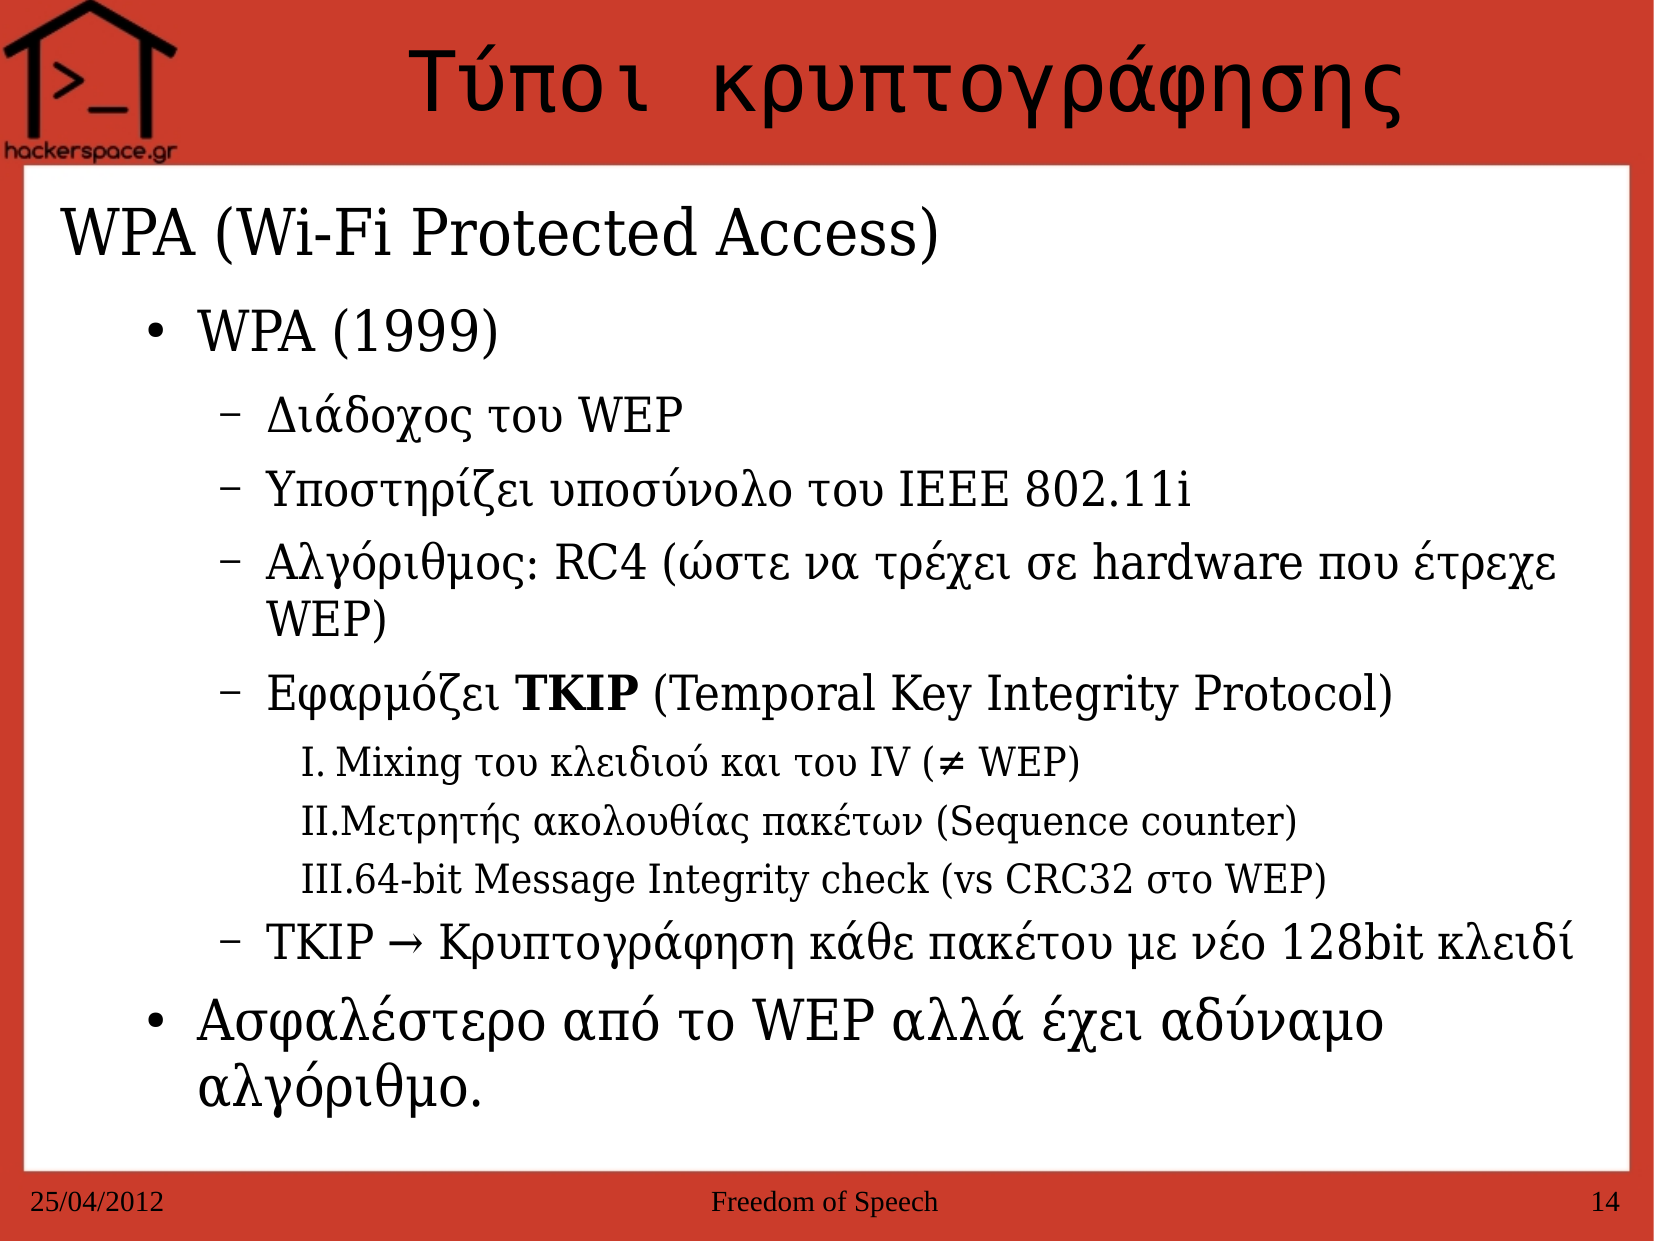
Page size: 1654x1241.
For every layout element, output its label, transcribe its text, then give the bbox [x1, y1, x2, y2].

picture [0, 0, 1654, 1241]
list WPA (Wi-Fi Protected Access) WPA (1999) Διάδοχος του WEP Υποστηρίζει υποσύνολο του IEEE 802.11i Αλγόριθμος: RC4 (ώστε να τρέχει σε hardware που έτρεχε WEP) Εφαρμόζει TKIP (Temporal Key Integrity Protocol) Mixing του κλειδιού και του IV (≠ WEP) Μετρητής ακολουθίας πακέτων (Sequence counter) 64-bit Message Integrity check (vs CRC32 στο WEP) TKIP → Κρυπτογράφηση κάθε πακέτου με νέο 128bit κλειδί Ασφαλέστερο από το WEP αλλά έχει αδύναμο αλγόριθμο. [60, 195, 1591, 1141]
title Τύποι κρυπτογράφησης [195, 15, 1621, 151]
